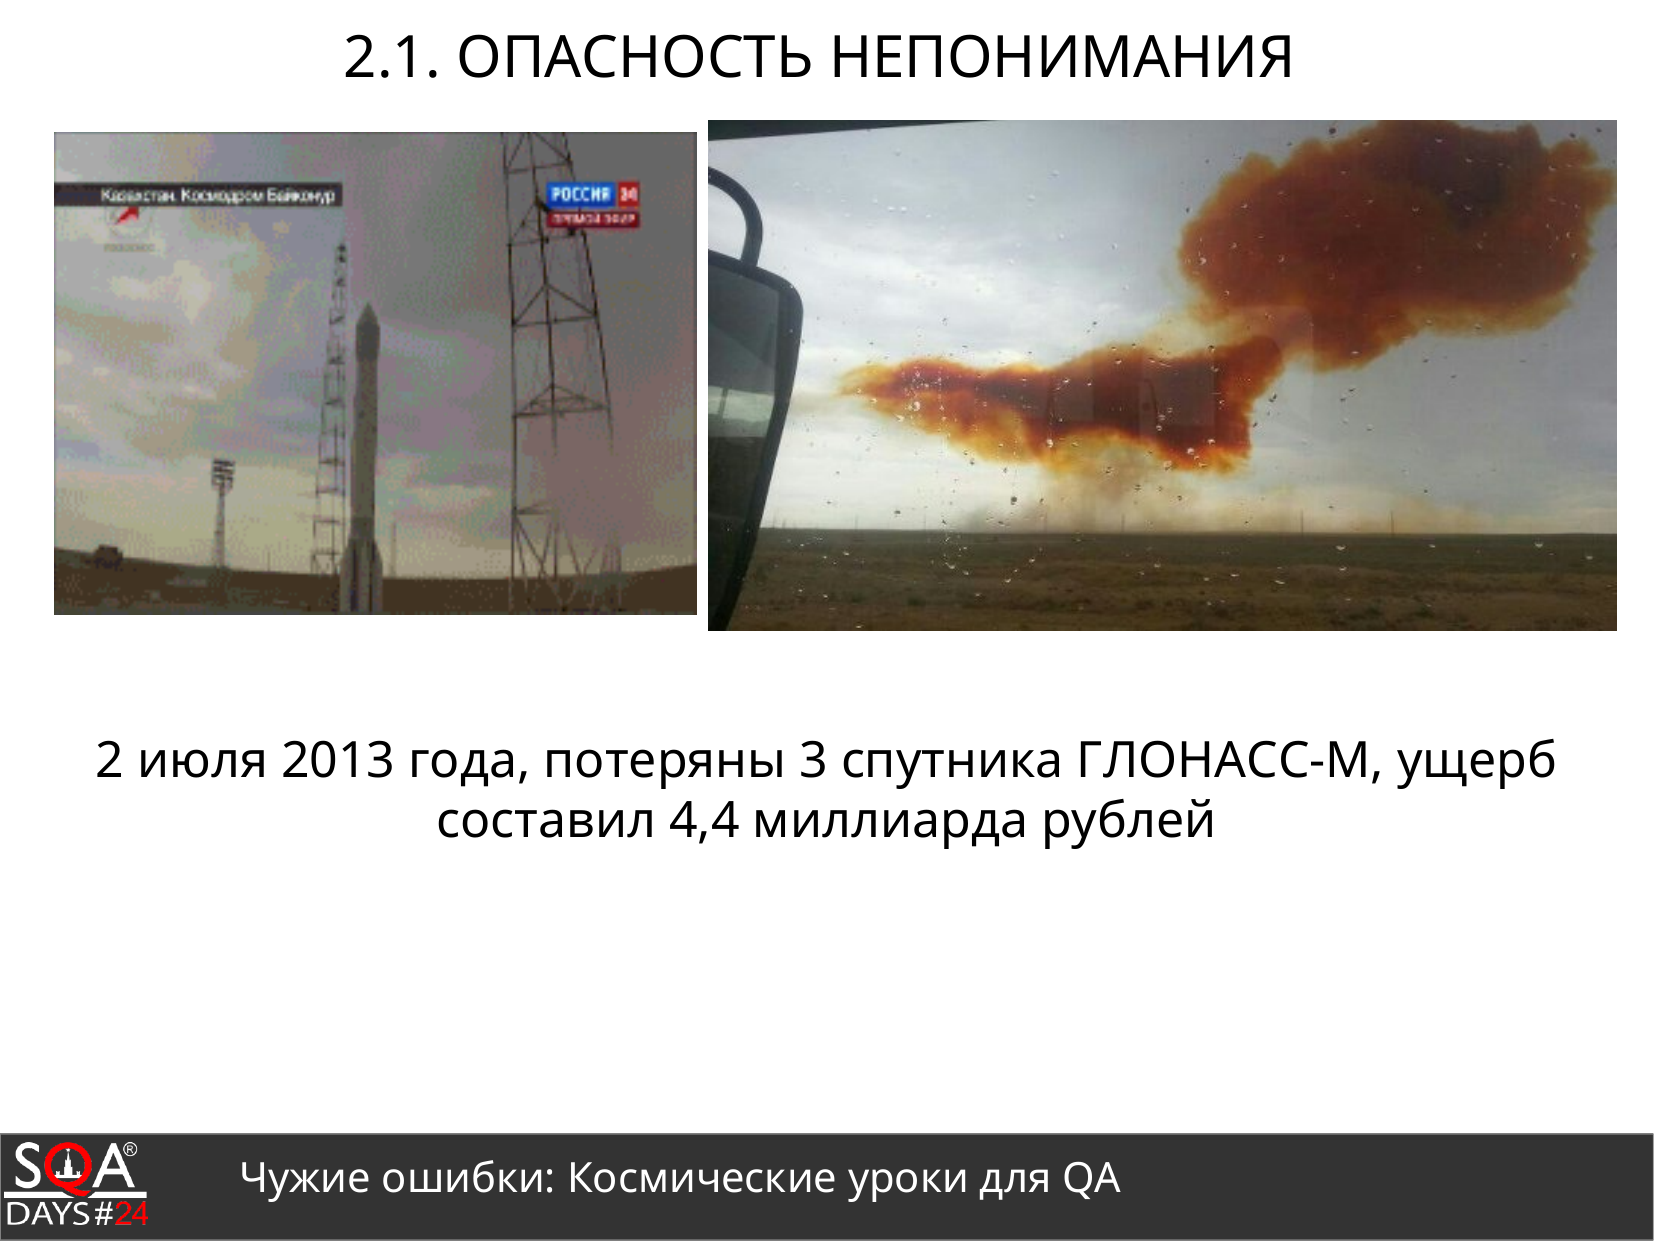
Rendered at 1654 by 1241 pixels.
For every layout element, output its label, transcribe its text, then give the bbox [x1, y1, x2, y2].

picture [708, 120, 1617, 631]
text_box 2 июля 2013 года, потеряны 3 спутника ГЛОНАСС-М, ущерб составил 4,4 миллиарда рублей [47, 720, 1607, 916]
picture [4, 1142, 148, 1225]
text_box Чужие ошибки: Космические уроки для QA [224, 1145, 1607, 1229]
text_box 2.1. ОПАСНОСТЬ НЕПОНИМАНИЯ [329, 11, 1325, 97]
picture [54, 132, 697, 615]
text_box [0, 1133, 1654, 1241]
